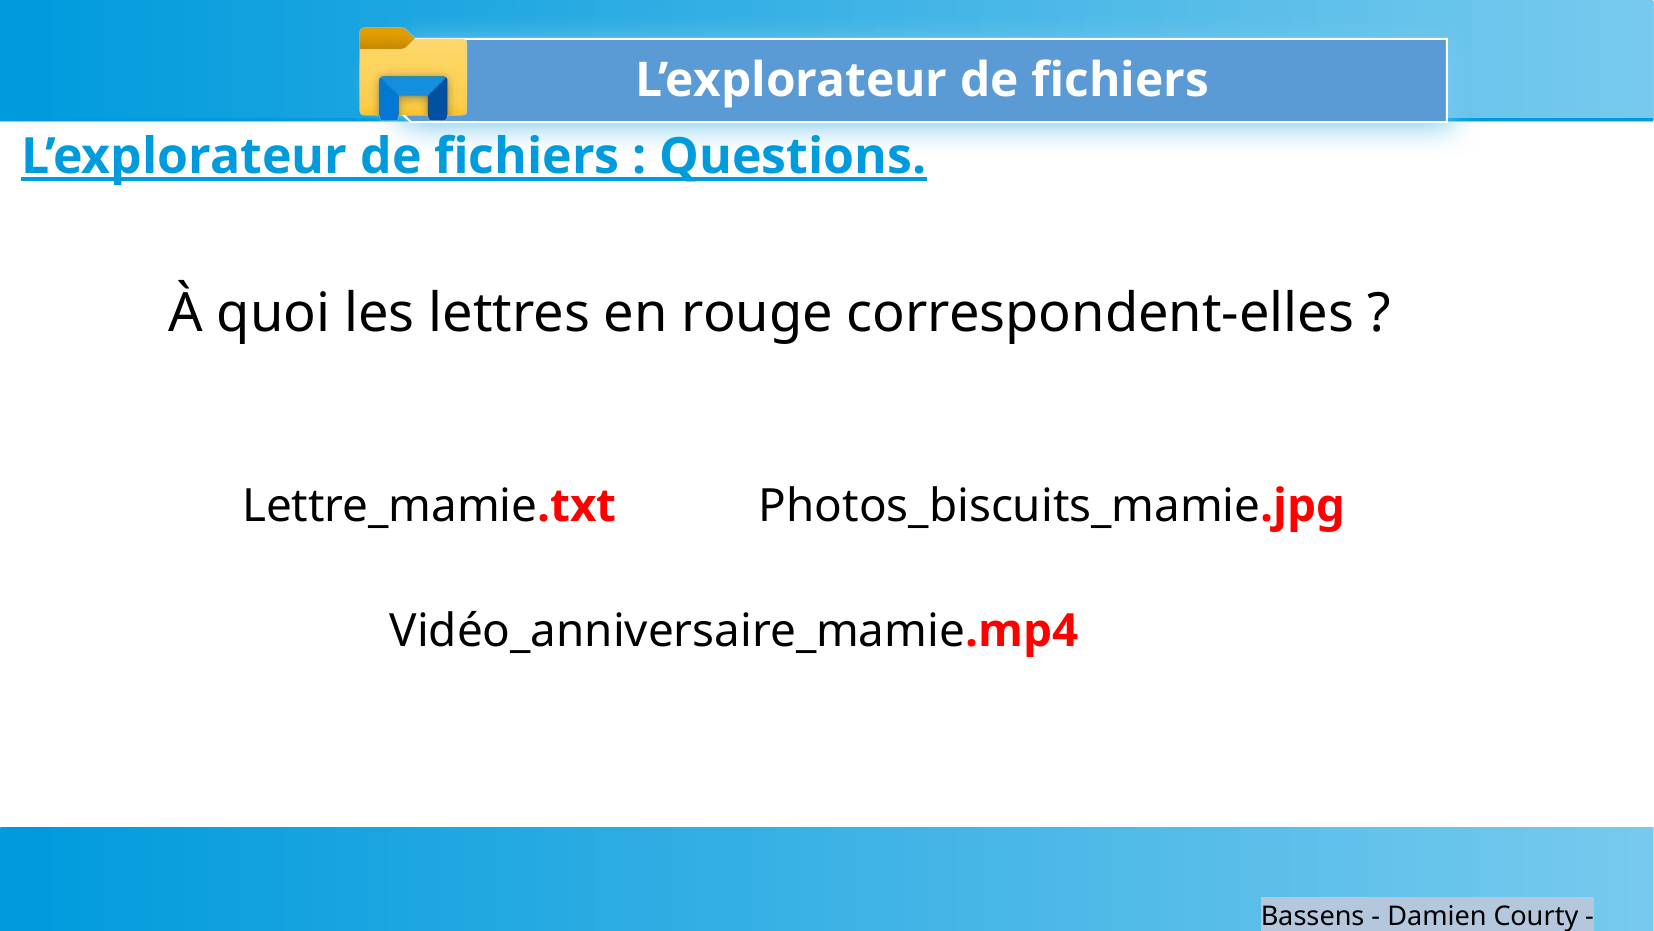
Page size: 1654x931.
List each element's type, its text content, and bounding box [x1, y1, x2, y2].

text_box L’explorateur de fichiers [476, 38, 1447, 112]
text_box Bassens - Damien Courty - 2024 [1246, 889, 1654, 931]
picture [354, 21, 476, 125]
text_box L’explorateur de fichiers : Questions. [6, 112, 1565, 228]
text_box À quoi les lettres en rouge correspondent-elles ? Lettre_mamie.txt Photos_biscuits_mamie.jpg Vidéo_anniversaire_mamie.mp4 [153, 265, 1506, 614]
